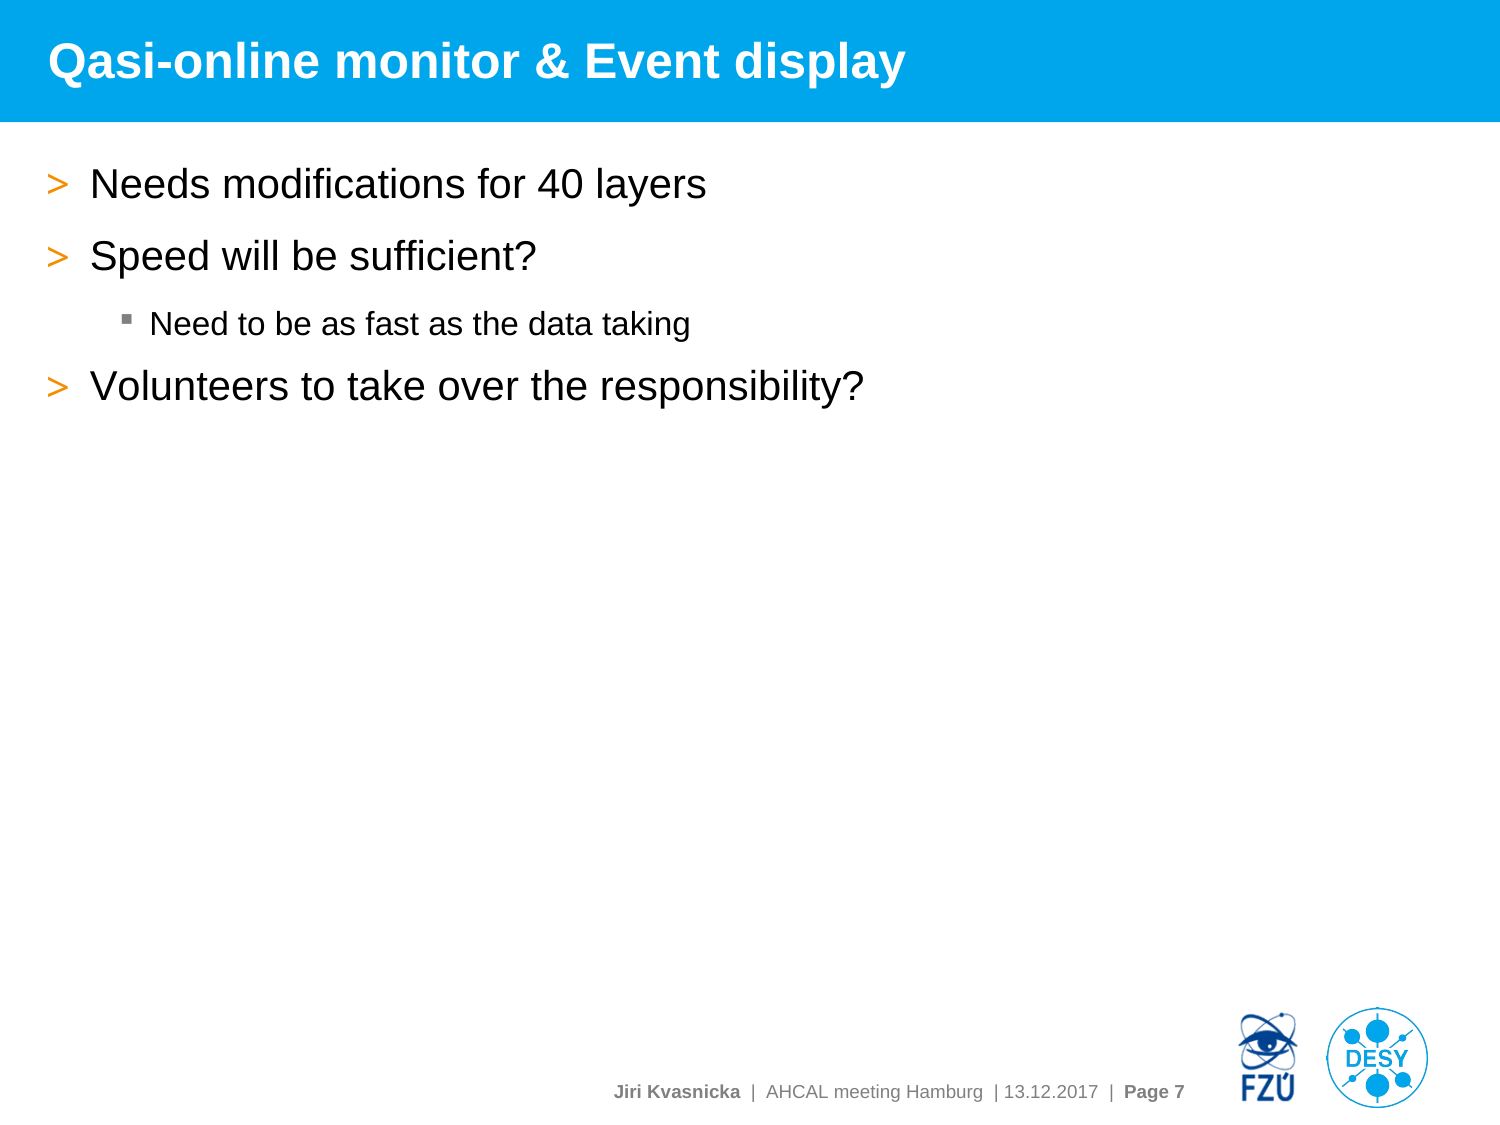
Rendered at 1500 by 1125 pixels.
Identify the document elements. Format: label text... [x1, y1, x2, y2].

list Needs modifications for 40 layers Speed will be sufficient? Need to be as fast as the data taking Volunteers to take over the responsibility? [46, 160, 1444, 813]
title Qasi-online monitor & Event display [47, 16, 1446, 107]
picture [1326, 1007, 1428, 1108]
picture [1215, 1004, 1321, 1110]
